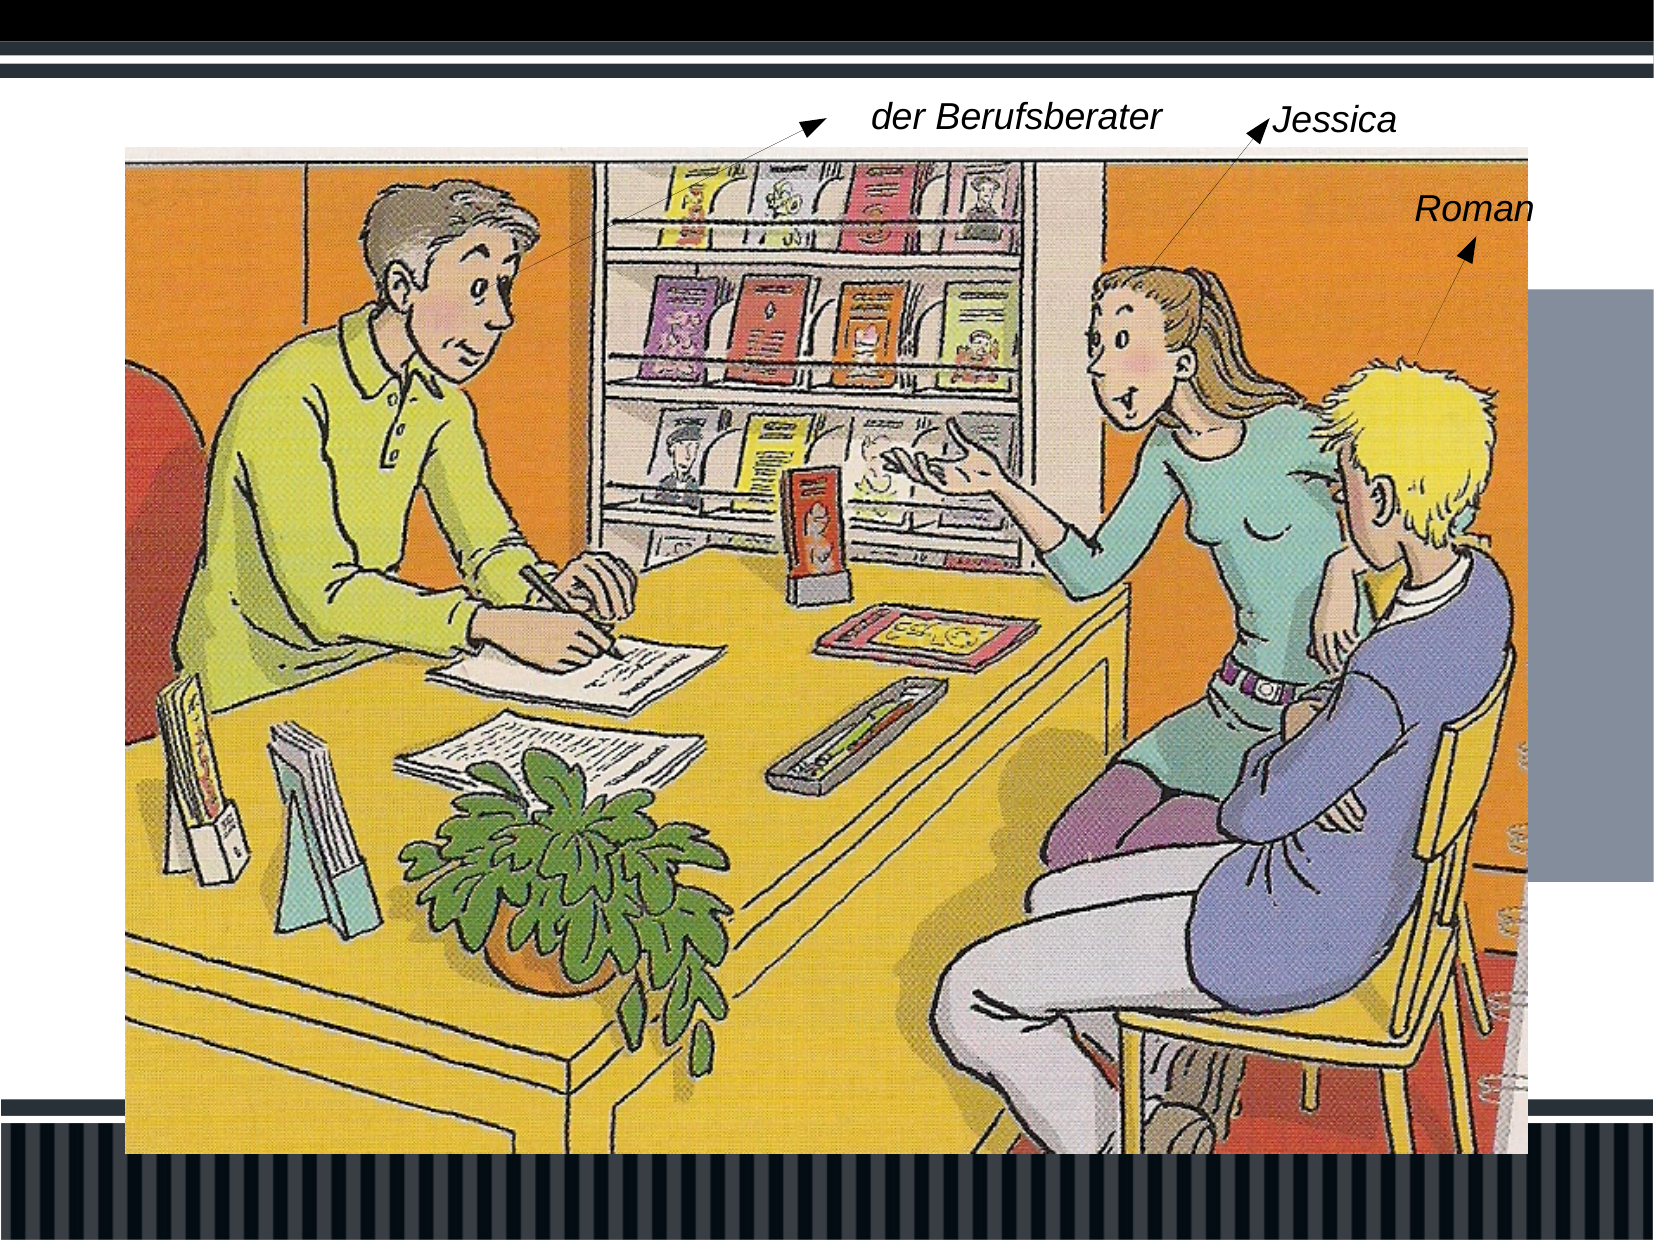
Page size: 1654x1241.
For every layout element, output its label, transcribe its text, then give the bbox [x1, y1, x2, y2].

picture [0, 147, 1654, 1241]
text_box der Berufsberater [856, 88, 1359, 146]
text_box Jessica [1257, 91, 1654, 148]
text_box Roman [1399, 179, 1654, 237]
